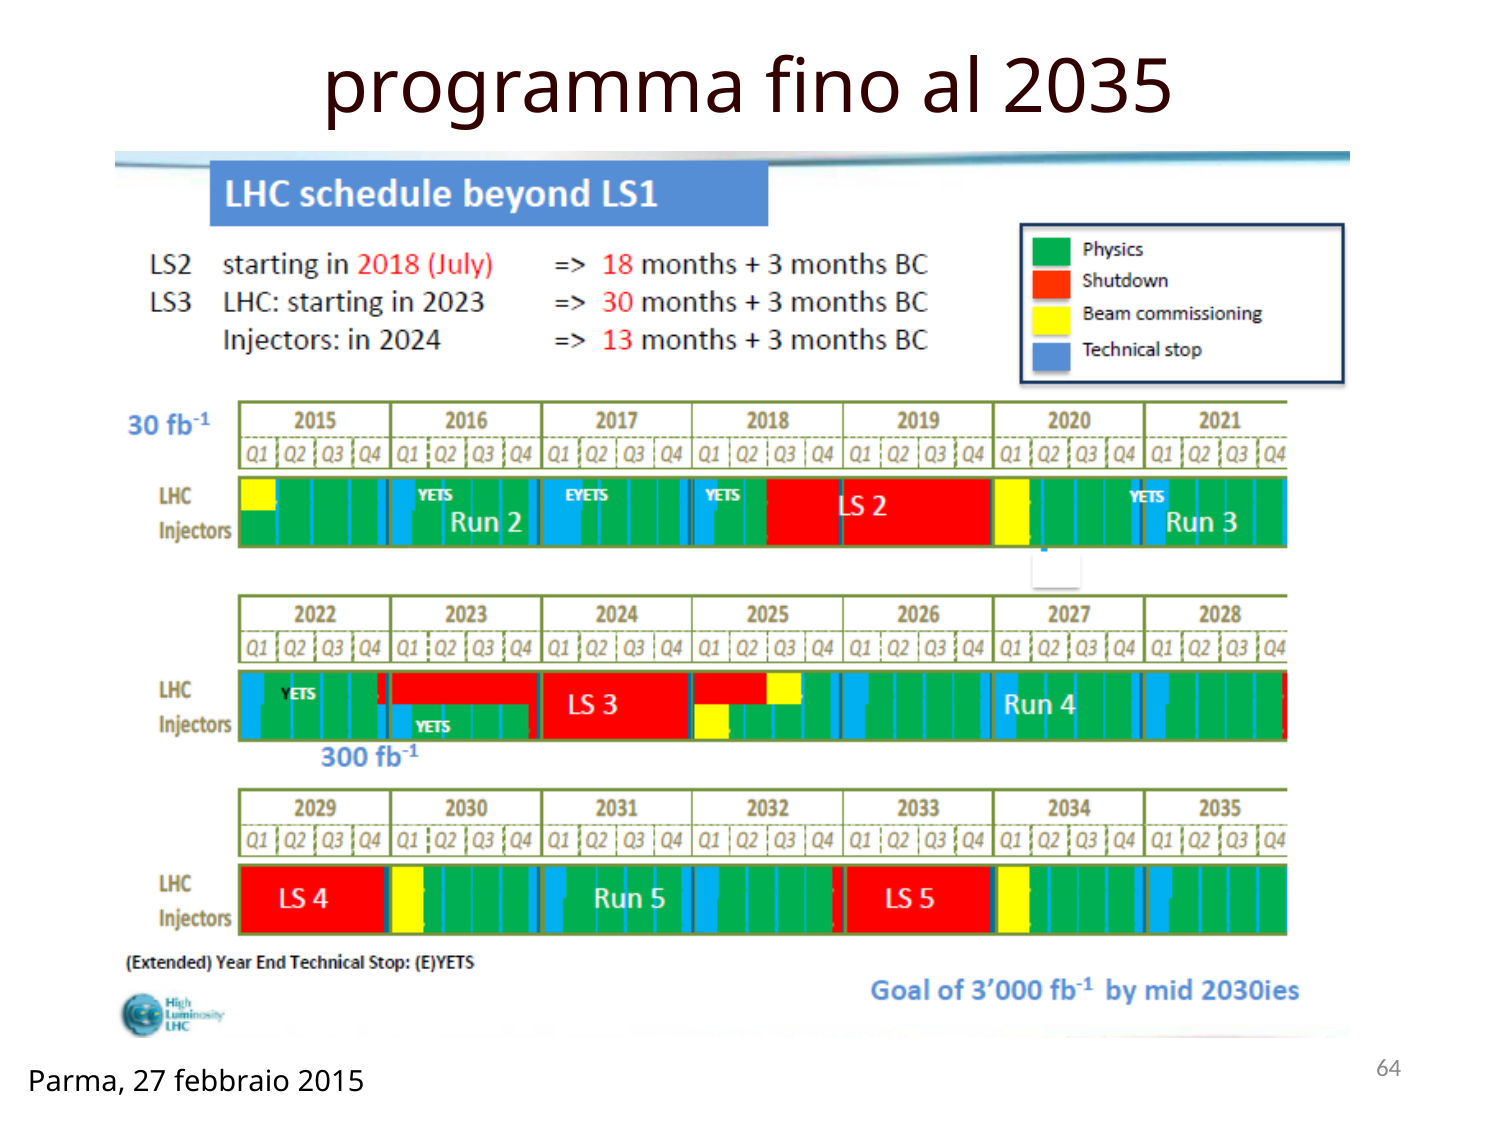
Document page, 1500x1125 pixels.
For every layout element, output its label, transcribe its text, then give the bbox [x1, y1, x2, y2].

picture [115, 151, 1350, 1038]
title programma fino al 2035 [74, 10, 1424, 124]
text_box <number> [1074, 1042, 1417, 1095]
